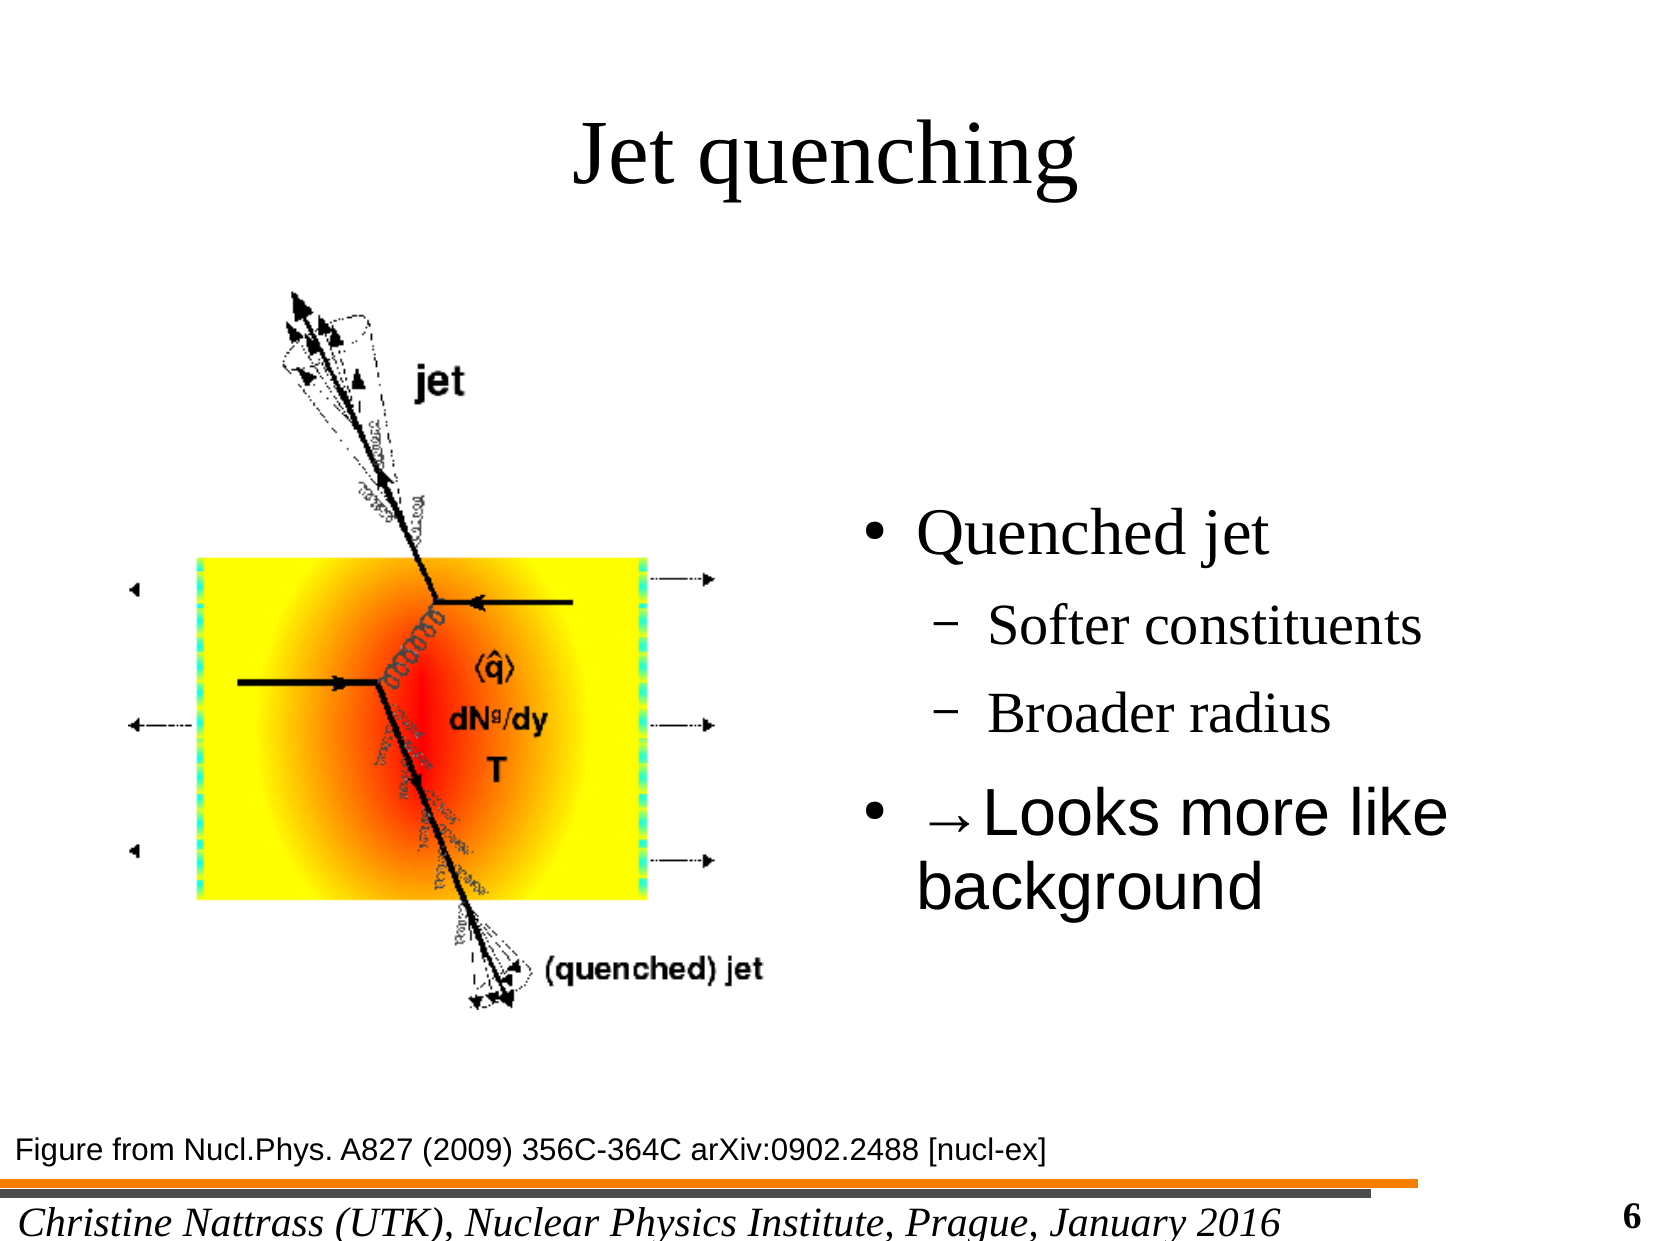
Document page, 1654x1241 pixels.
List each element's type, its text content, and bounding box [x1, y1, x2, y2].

text_box Figure from Nucl.Phys. A827 (2009) 356C-364C arXiv:0902.2488 [nucl-ex] [0, 1125, 1226, 1176]
picture [128, 290, 764, 1010]
list Quenched jet Softer constituents Broader radius →Looks more like background [845, 495, 1572, 1010]
title Jet quenching [82, 49, 1571, 257]
